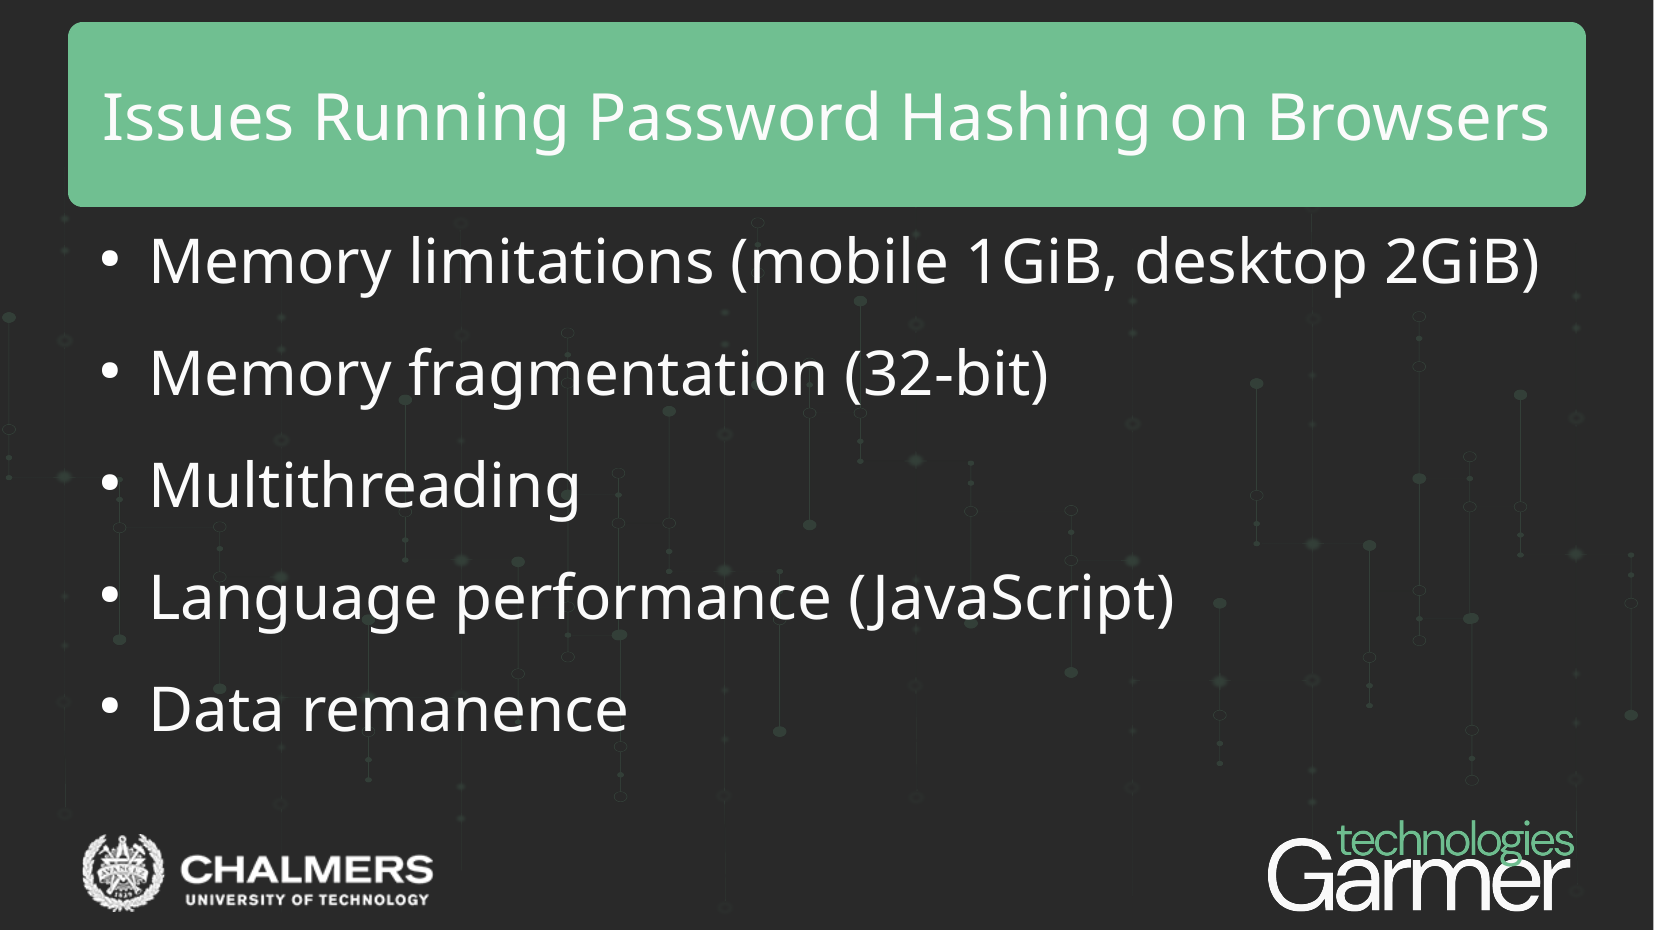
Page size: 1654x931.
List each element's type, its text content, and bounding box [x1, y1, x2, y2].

title Issues Running Password Hashing on Browsers [82, 37, 1571, 193]
list Memory limitations (mobile 1GiB, desktop 2GiB) Memory fragmentation (32-bit) Multithreading Language performance (JavaScript) Data remanence [82, 217, 1571, 758]
picture [82, 834, 443, 912]
picture [1246, 807, 1607, 912]
